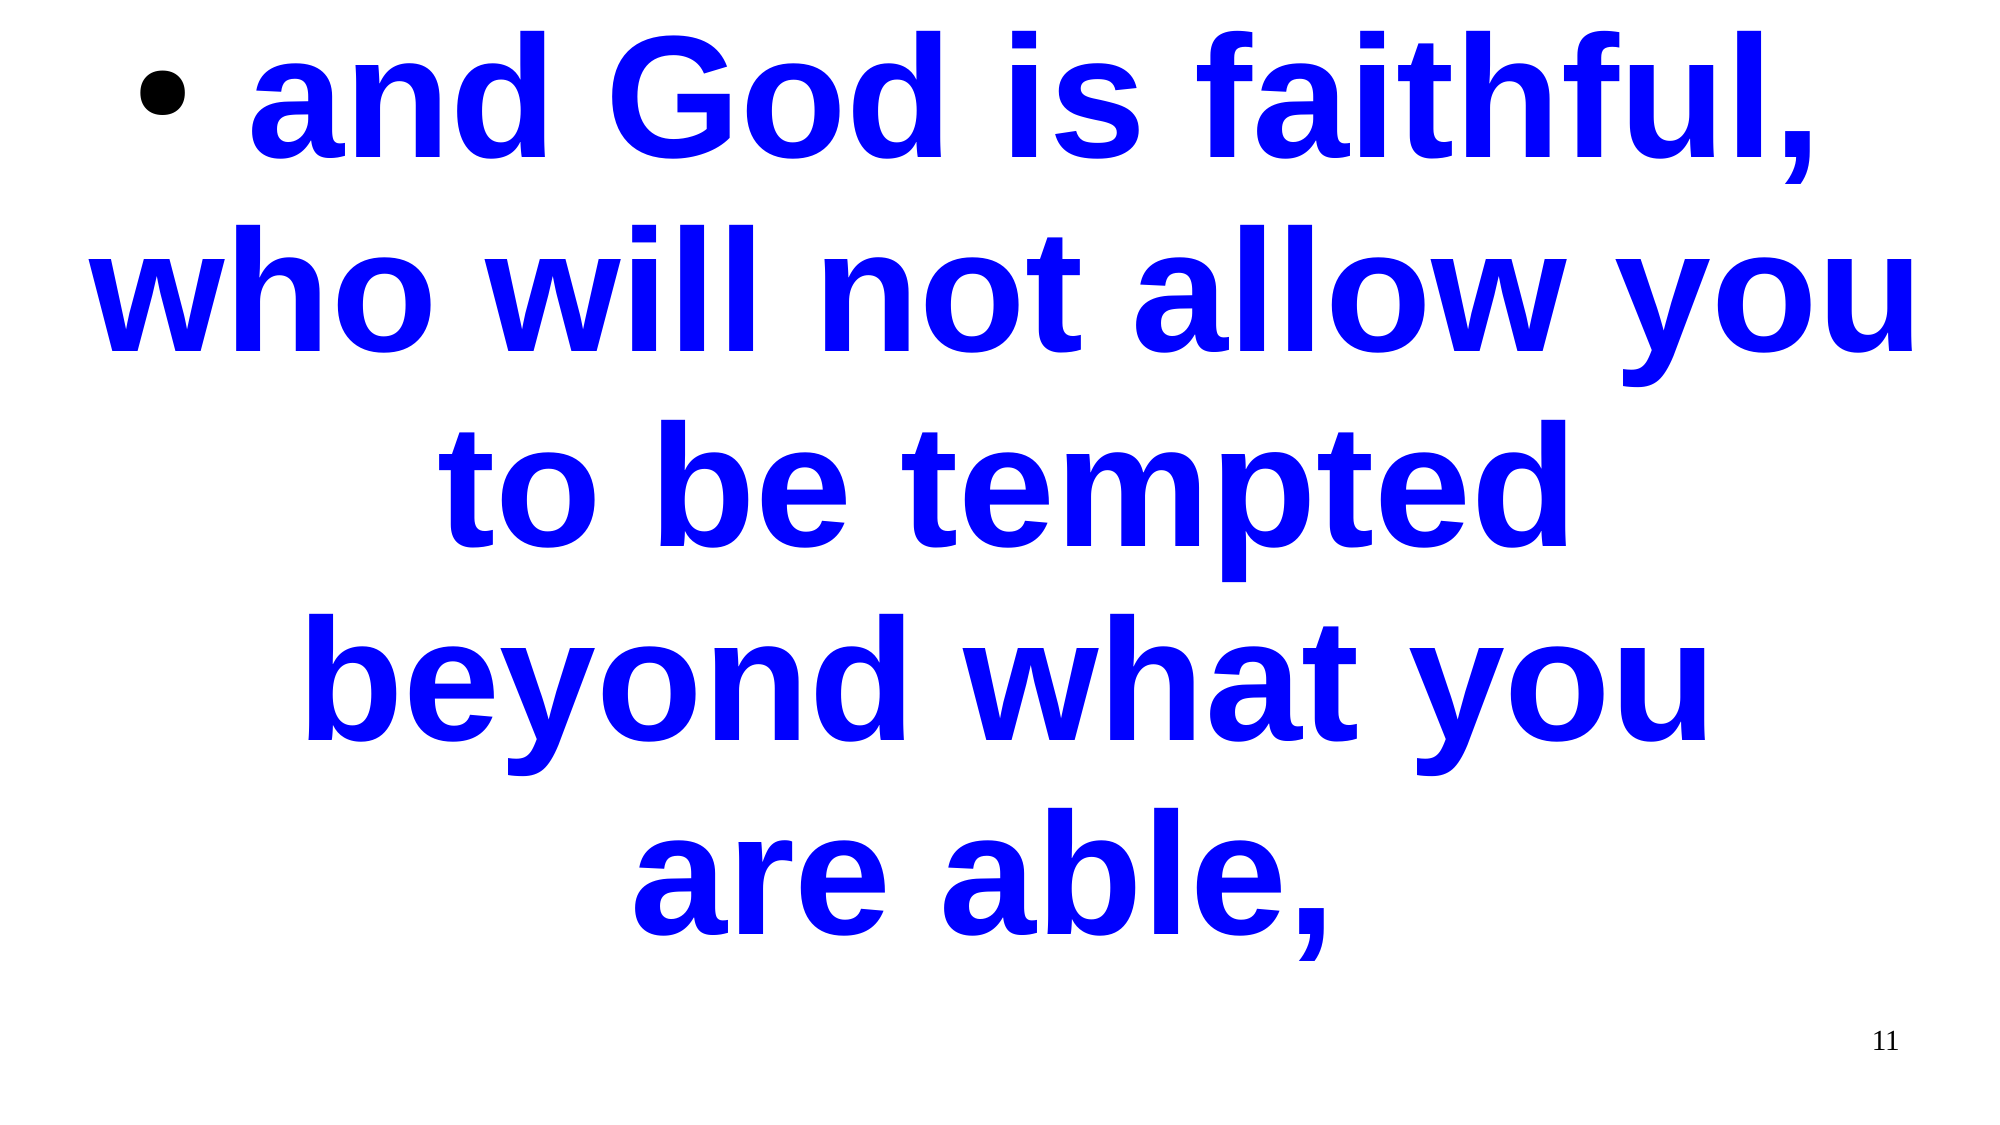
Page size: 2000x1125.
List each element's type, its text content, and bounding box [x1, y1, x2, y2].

list and God is faithful, who will not allow you to be tempted beyond what you are able, [0, 0, 1996, 1123]
